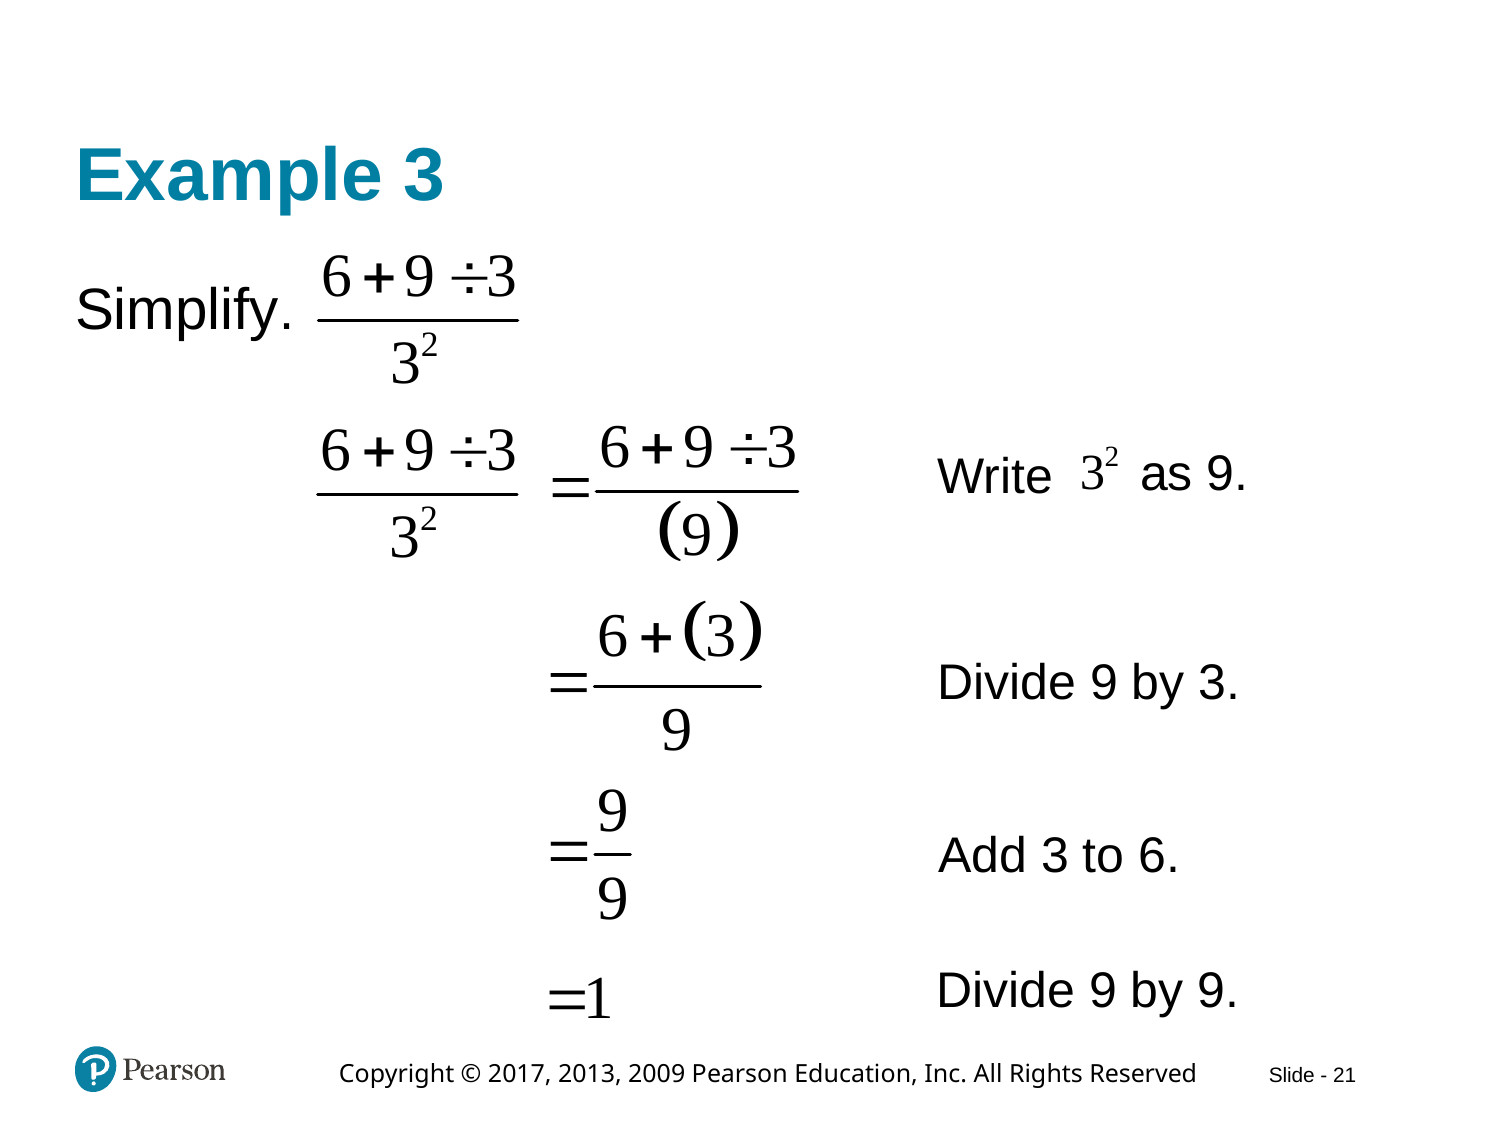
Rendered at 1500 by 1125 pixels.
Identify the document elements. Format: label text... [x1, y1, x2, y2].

chart [540, 776, 638, 929]
list Write [937, 443, 1066, 500]
chart [540, 597, 767, 759]
chart [313, 243, 524, 393]
chart [1077, 439, 1123, 497]
list Divide 9 by 9. [936, 957, 1338, 1024]
list Add 3 to 6. [938, 822, 1255, 881]
title Example 3 [75, 35, 1425, 216]
chart [538, 969, 613, 1024]
chart [312, 417, 523, 567]
chart [542, 413, 805, 585]
list as 9. [1139, 440, 1300, 497]
list Divide 9 by 3. [937, 649, 1338, 720]
list Simplify. [75, 270, 300, 345]
